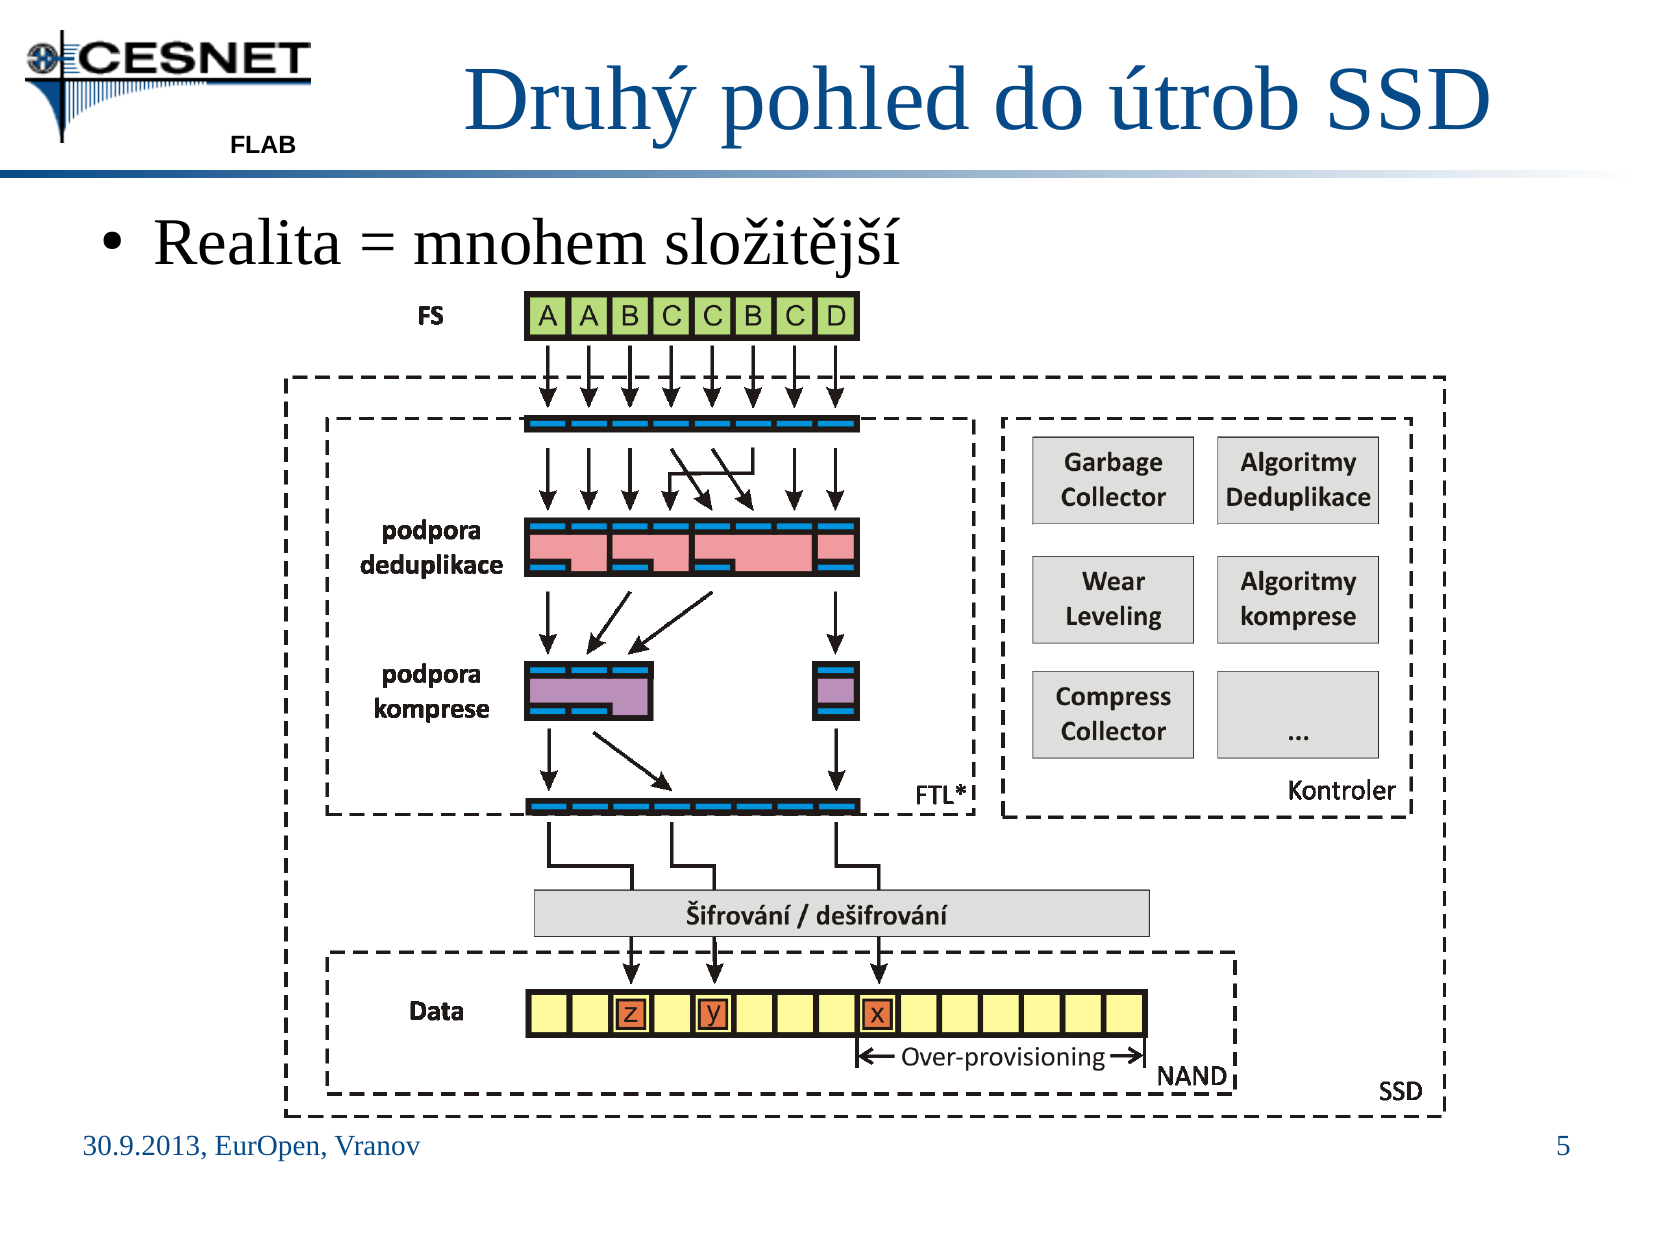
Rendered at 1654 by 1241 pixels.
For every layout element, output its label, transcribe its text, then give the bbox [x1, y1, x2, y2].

title Druhý pohled do útrob SSD [79, 47, 1571, 150]
picture [284, 291, 1446, 1118]
picture [25, 30, 311, 143]
list Realita = mnohem složitější [82, 205, 1571, 925]
